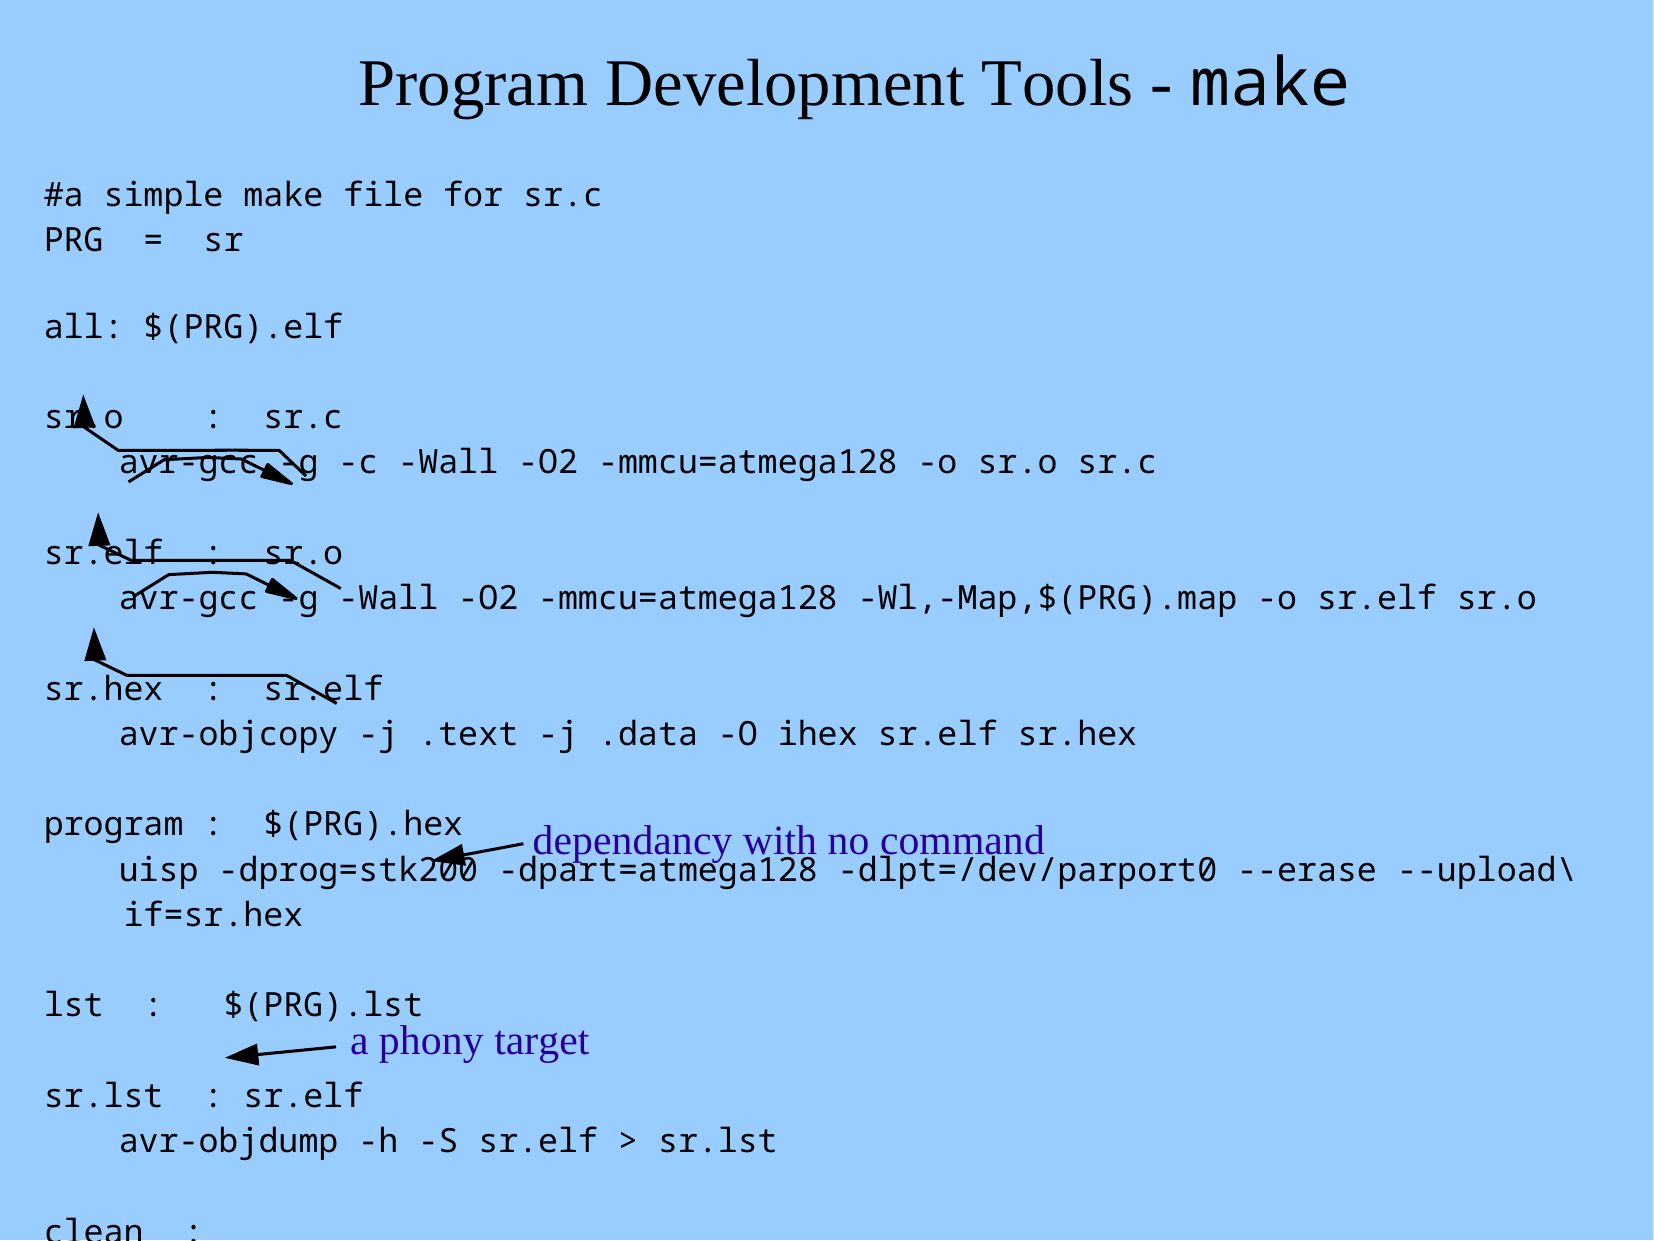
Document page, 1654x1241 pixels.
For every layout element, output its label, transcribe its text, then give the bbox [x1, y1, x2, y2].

text_box #a simple make file for sr.c PRG = sr all: $(PRG).elf sr.o : sr.c avr-gcc -g -c -Wall -O2 -mmcu=atmega128 -o sr.o sr.c sr.elf : sr.o avr-gcc -g -Wall -O2 -mmcu=atmega128 -Wl,-Map,$(PRG).map -o sr.elf sr.o sr.hex : sr.elf avr-objcopy -j .text -j .data -O ihex sr.elf sr.hex program : $(PRG).hex uisp -dprog=stk200 -dpart=atmega128 -dlpt=/dev/parport0 --erase --upload\ if=sr.hex lst : $(PRG).lst sr.lst : sr.elf avr-objdump -h -S sr.elf > sr.lst clean : rm -rf *.o *.elf *.hex *.lst *.map [43, 170, 1582, 1172]
text_box a phony target [350, 1017, 590, 1064]
text_box Program Development Tools - make [358, 34, 1352, 114]
text_box dependancy with no command [532, 817, 1046, 864]
